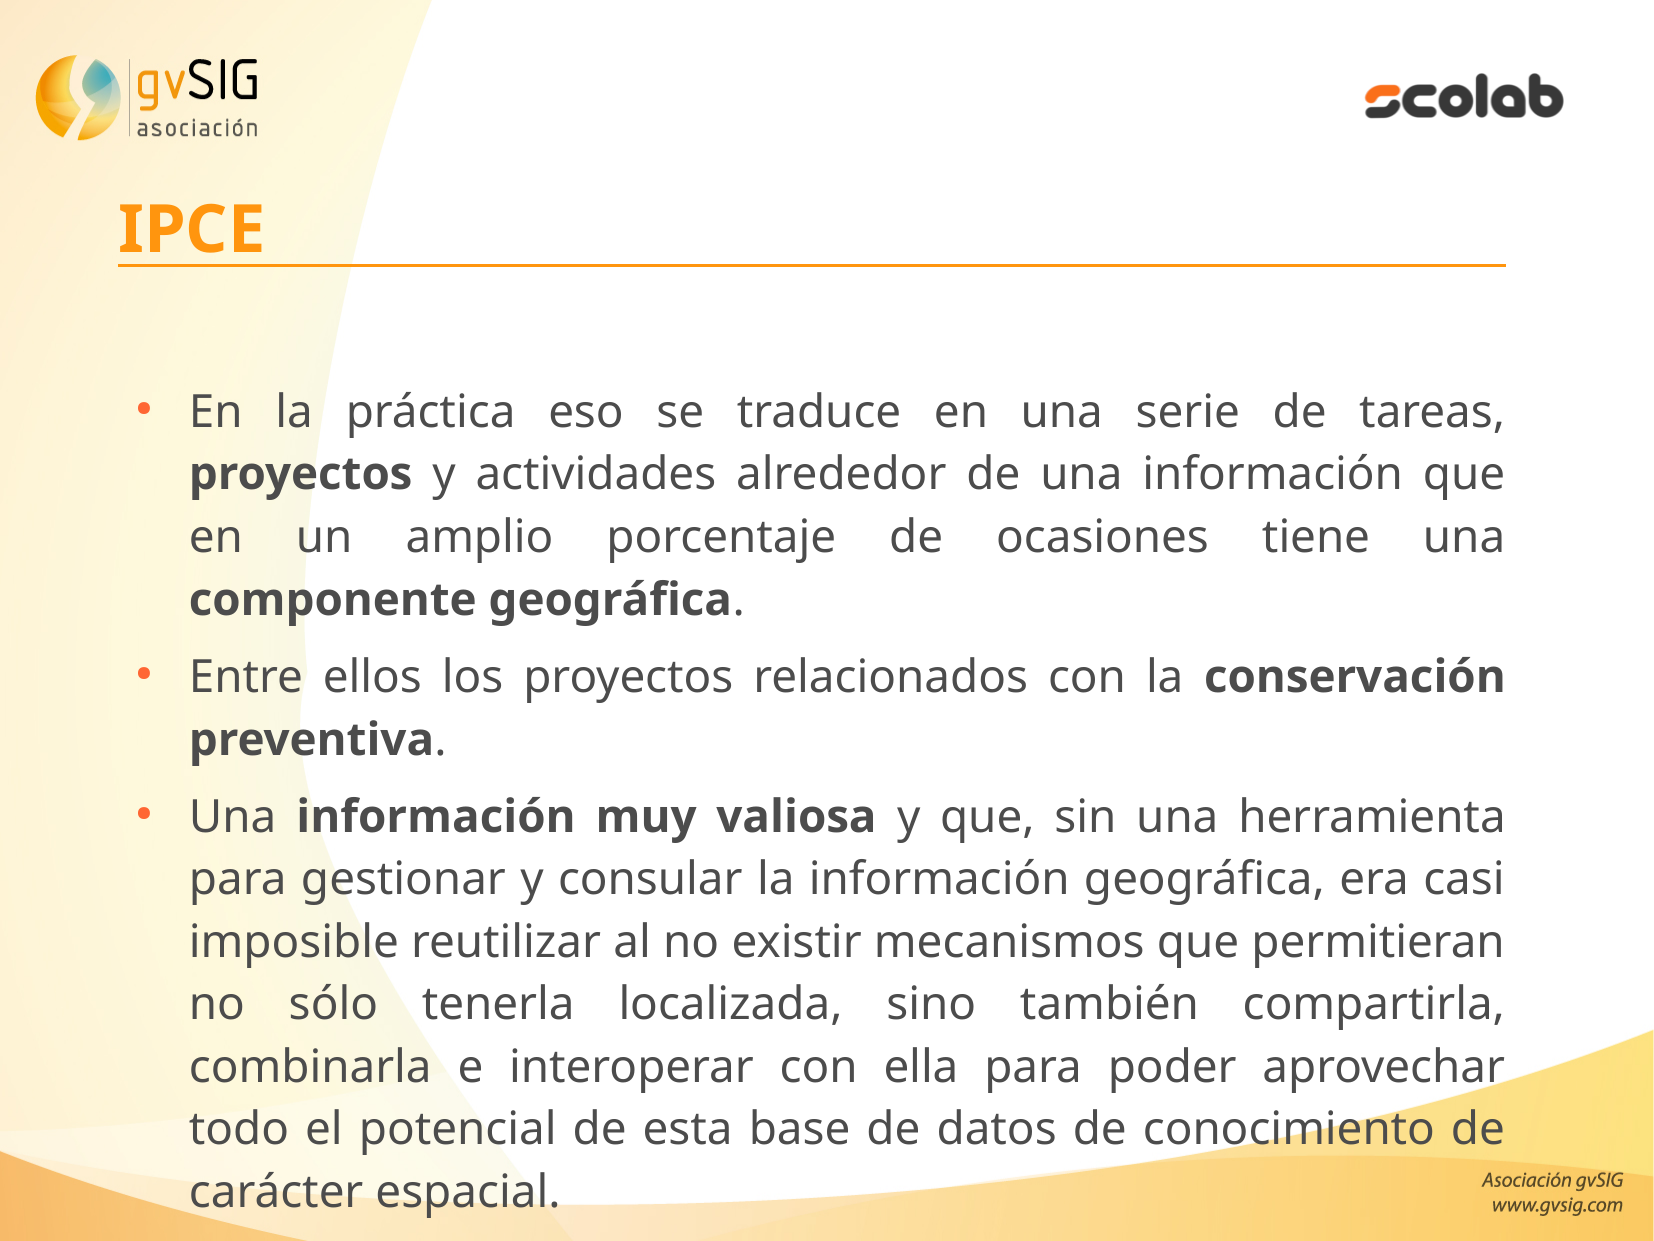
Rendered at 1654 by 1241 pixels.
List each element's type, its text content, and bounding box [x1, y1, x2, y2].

list En la práctica eso se traduce en una serie de tareas, proyectos y actividades alrededor de una información que en un amplio porcentaje de ocasiones tiene una componente geográfica. Entre ellos los proyectos relacionados con la conservación preventiva. Una información muy valiosa y que, sin una herramienta para gestionar y consular la información geográfica, era casi imposible reutilizar al no existir mecanismos que permitieran no sólo tenerla localizada, sino también compartirla, combinarla e interoperar con ella para poder aprovechar todo el potencial de esta base de datos de conocimiento de carácter espacial. [118, 301, 1506, 1145]
picture [0, 0, 1654, 1241]
title IPCE [118, 177, 1607, 276]
